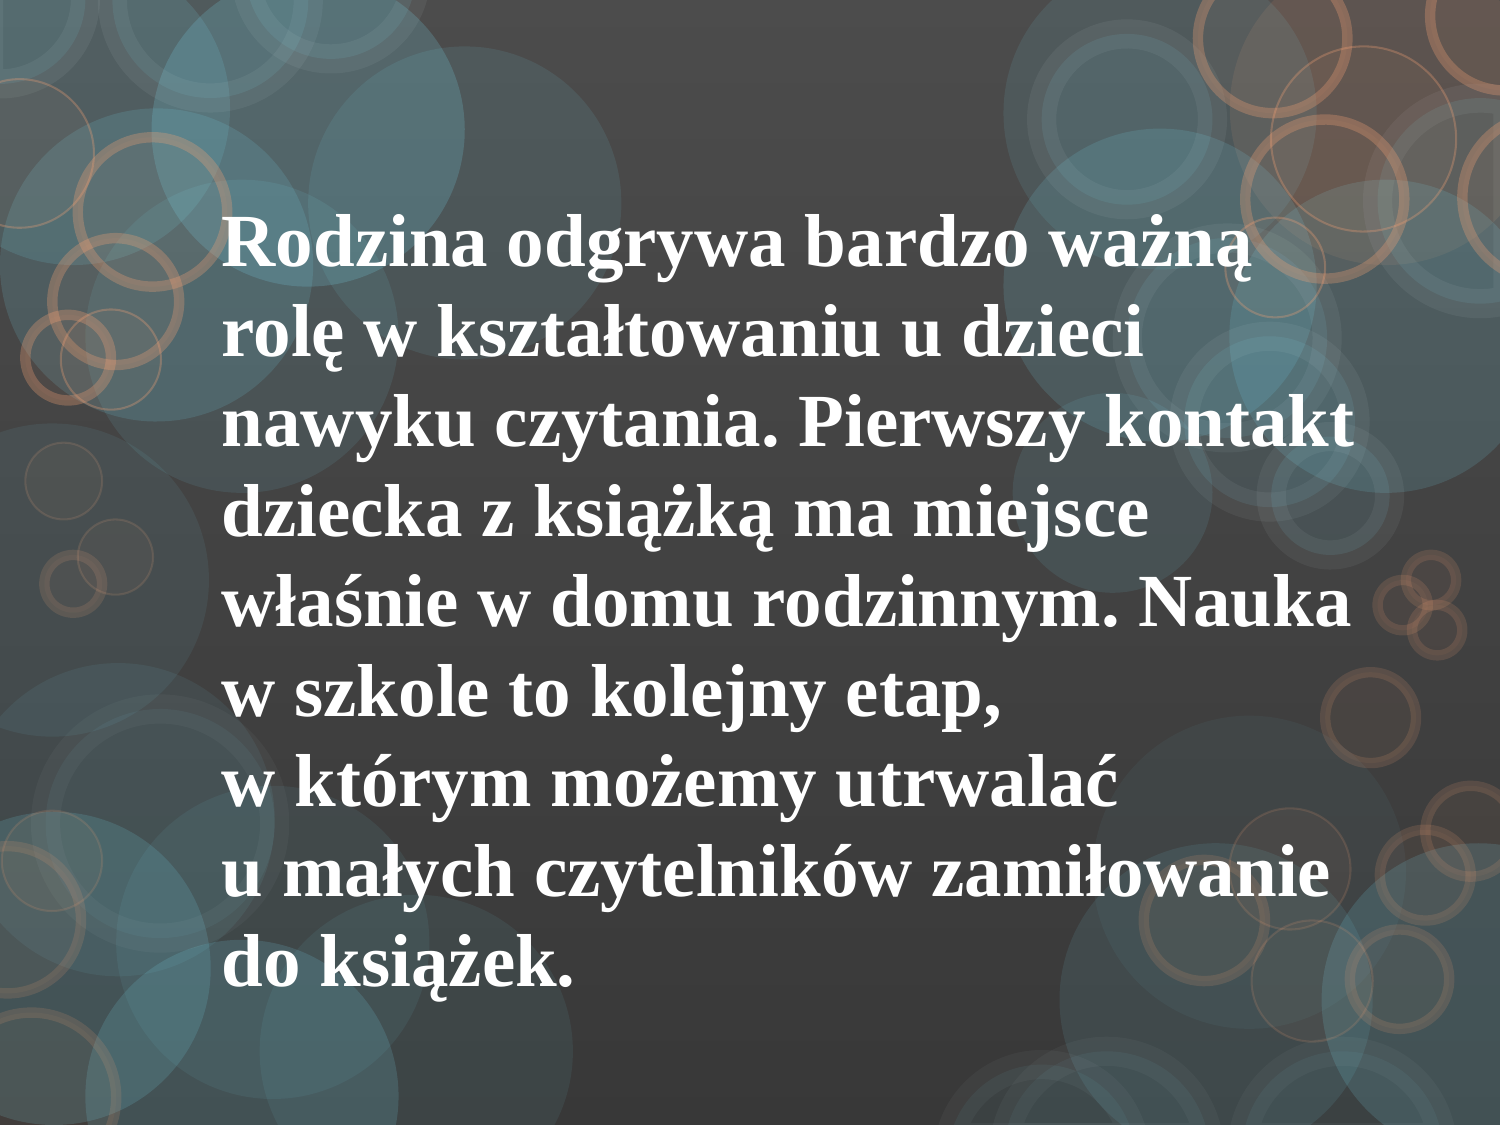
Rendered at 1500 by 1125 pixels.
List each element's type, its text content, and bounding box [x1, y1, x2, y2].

text_box Rodzina odgrywa bardzo ważną rolę w kształtowaniu u dzieci nawyku czytania. Pierwszy kontakt dziecka z książką ma miejsce właśnie w domu rodzinnym. Nauka w szkole to kolejny etap, w którym możemy utrwalać u małych czytelników zamiłowanie do książek. [207, 184, 1400, 1010]
